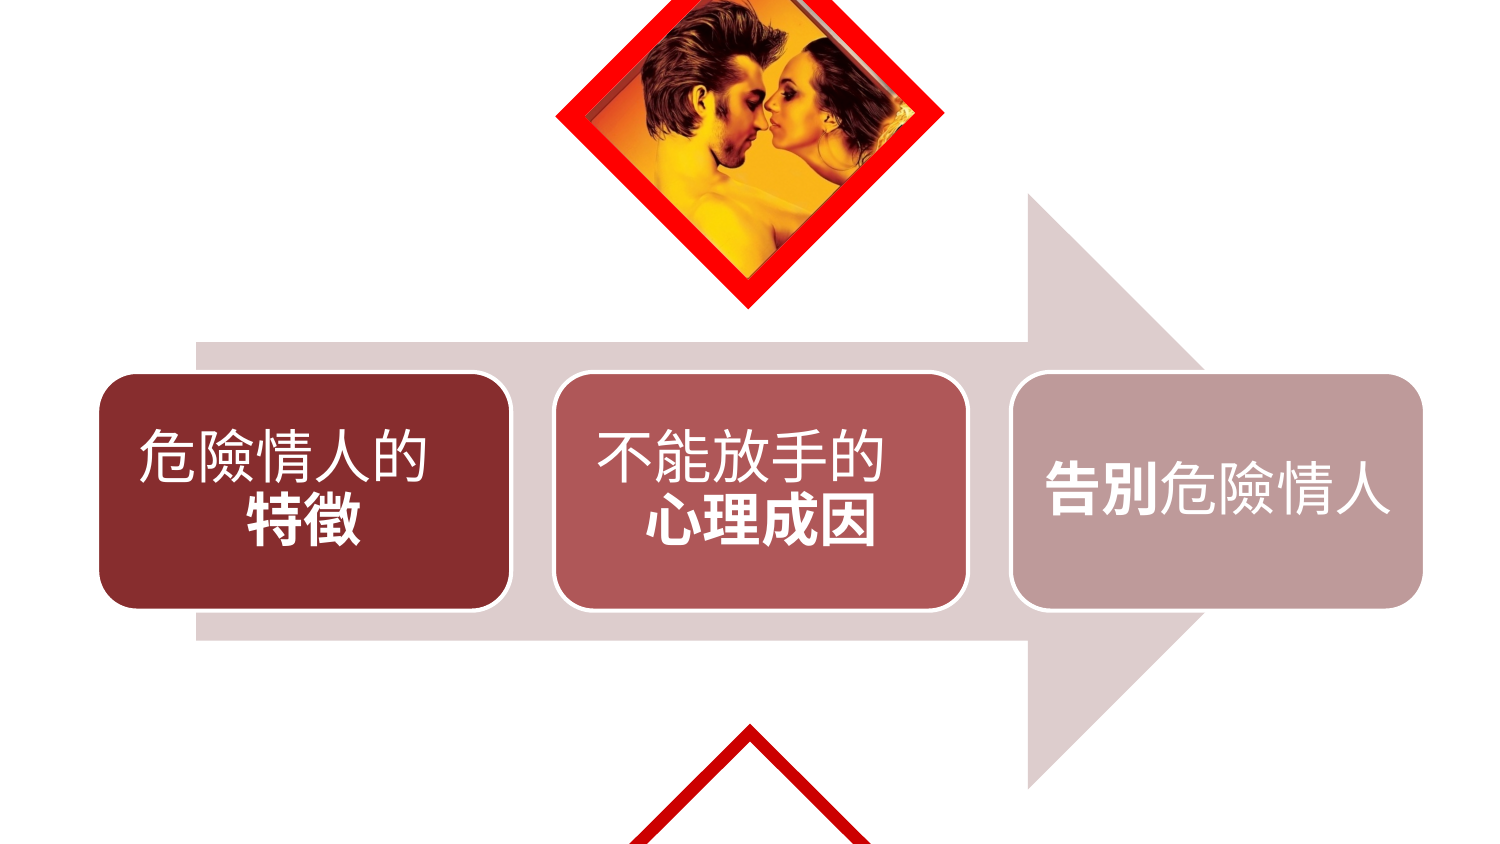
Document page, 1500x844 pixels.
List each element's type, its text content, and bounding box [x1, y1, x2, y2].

text_box [196, 193, 1207, 790]
text_box 告別危險情人 [1010, 371, 1426, 611]
picture [584, 0, 916, 280]
text_box 不能放手的 心理成因 [553, 371, 969, 611]
text_box 危險情人的 特徵 [97, 371, 512, 611]
